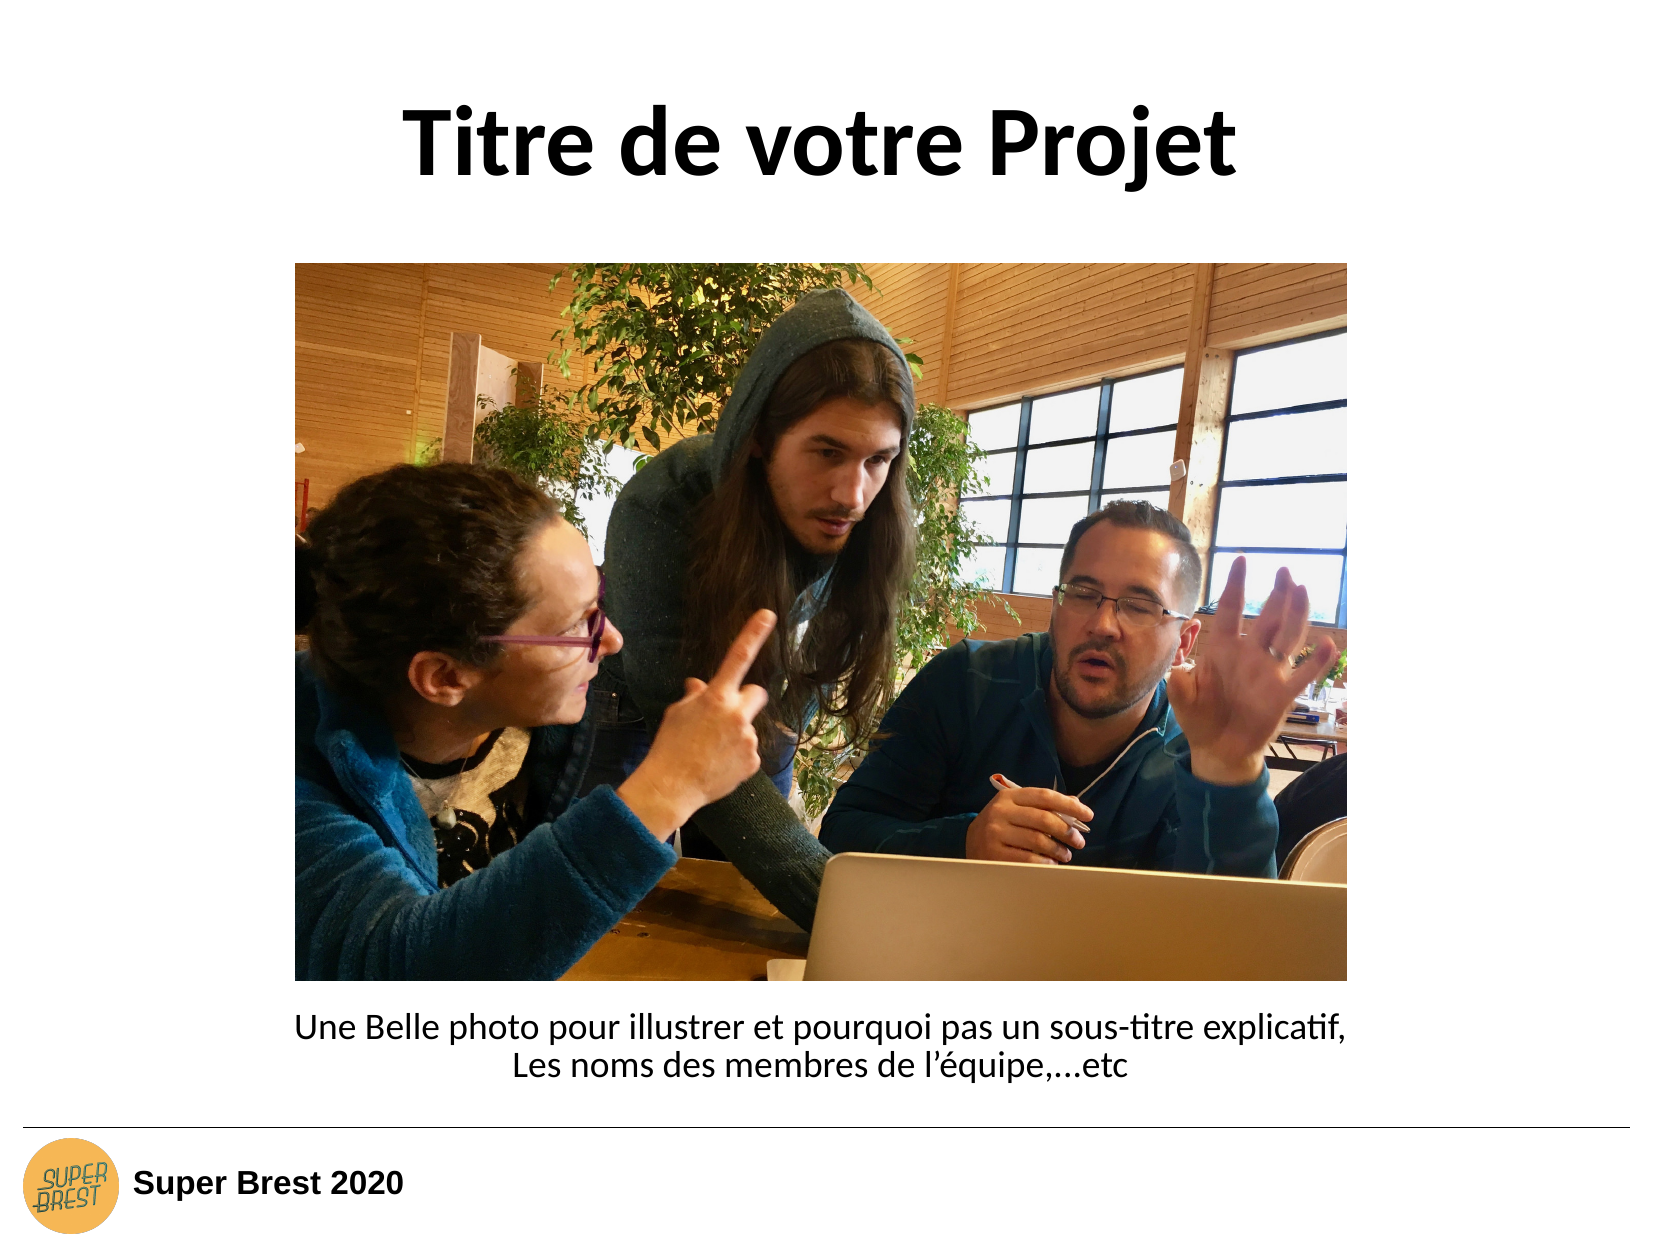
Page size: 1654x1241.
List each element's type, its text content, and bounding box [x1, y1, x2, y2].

title Titre de votre Projet [295, 47, 1347, 255]
text_box Une Belle photo pour illustrer et pourquoi pas un sous-titre explicatif, Les noms des membres de l’équipe,...etc [200, 1003, 1441, 1103]
picture [295, 263, 1347, 981]
text_box Super Brest 2020 [119, 1157, 1040, 1210]
picture [23, 1138, 119, 1234]
